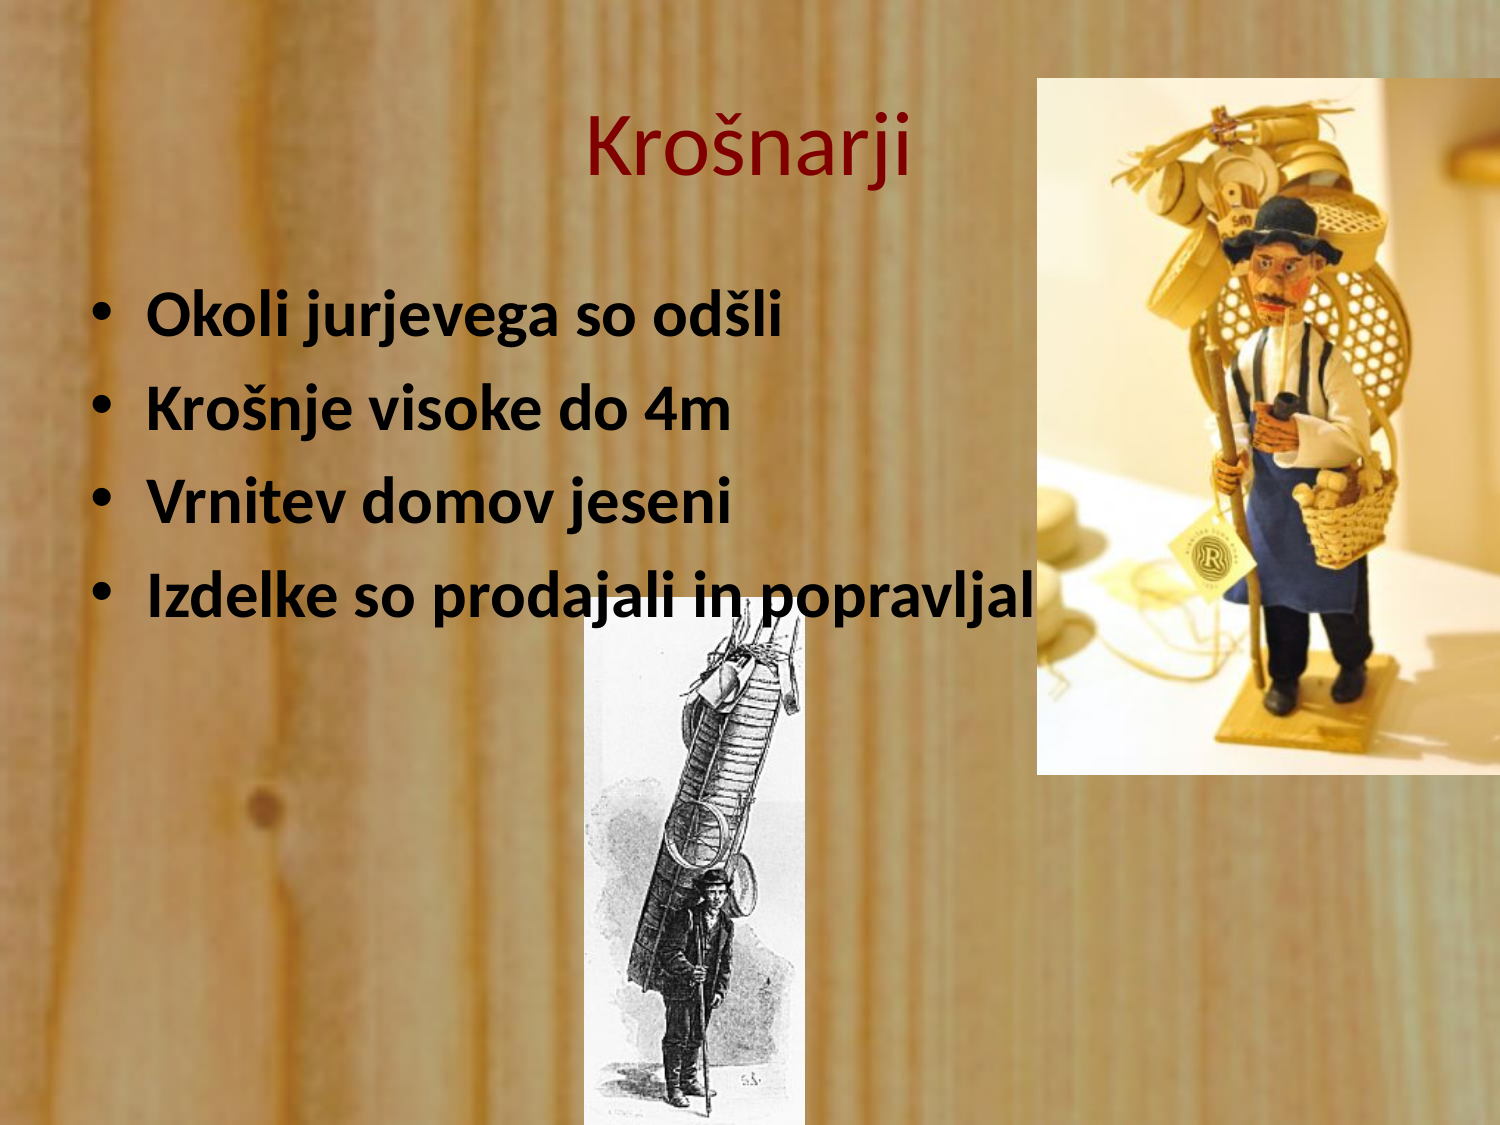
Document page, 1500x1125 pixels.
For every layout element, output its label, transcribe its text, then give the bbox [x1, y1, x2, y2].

title Krošnarji [75, 45, 1425, 233]
picture [0, 0, 1500, 1125]
list Okoli jurjevega so odšli Krošnje visoke do 4m Vrnitev domov jeseni Izdelke so prodajali in popravljali [75, 262, 1425, 1005]
